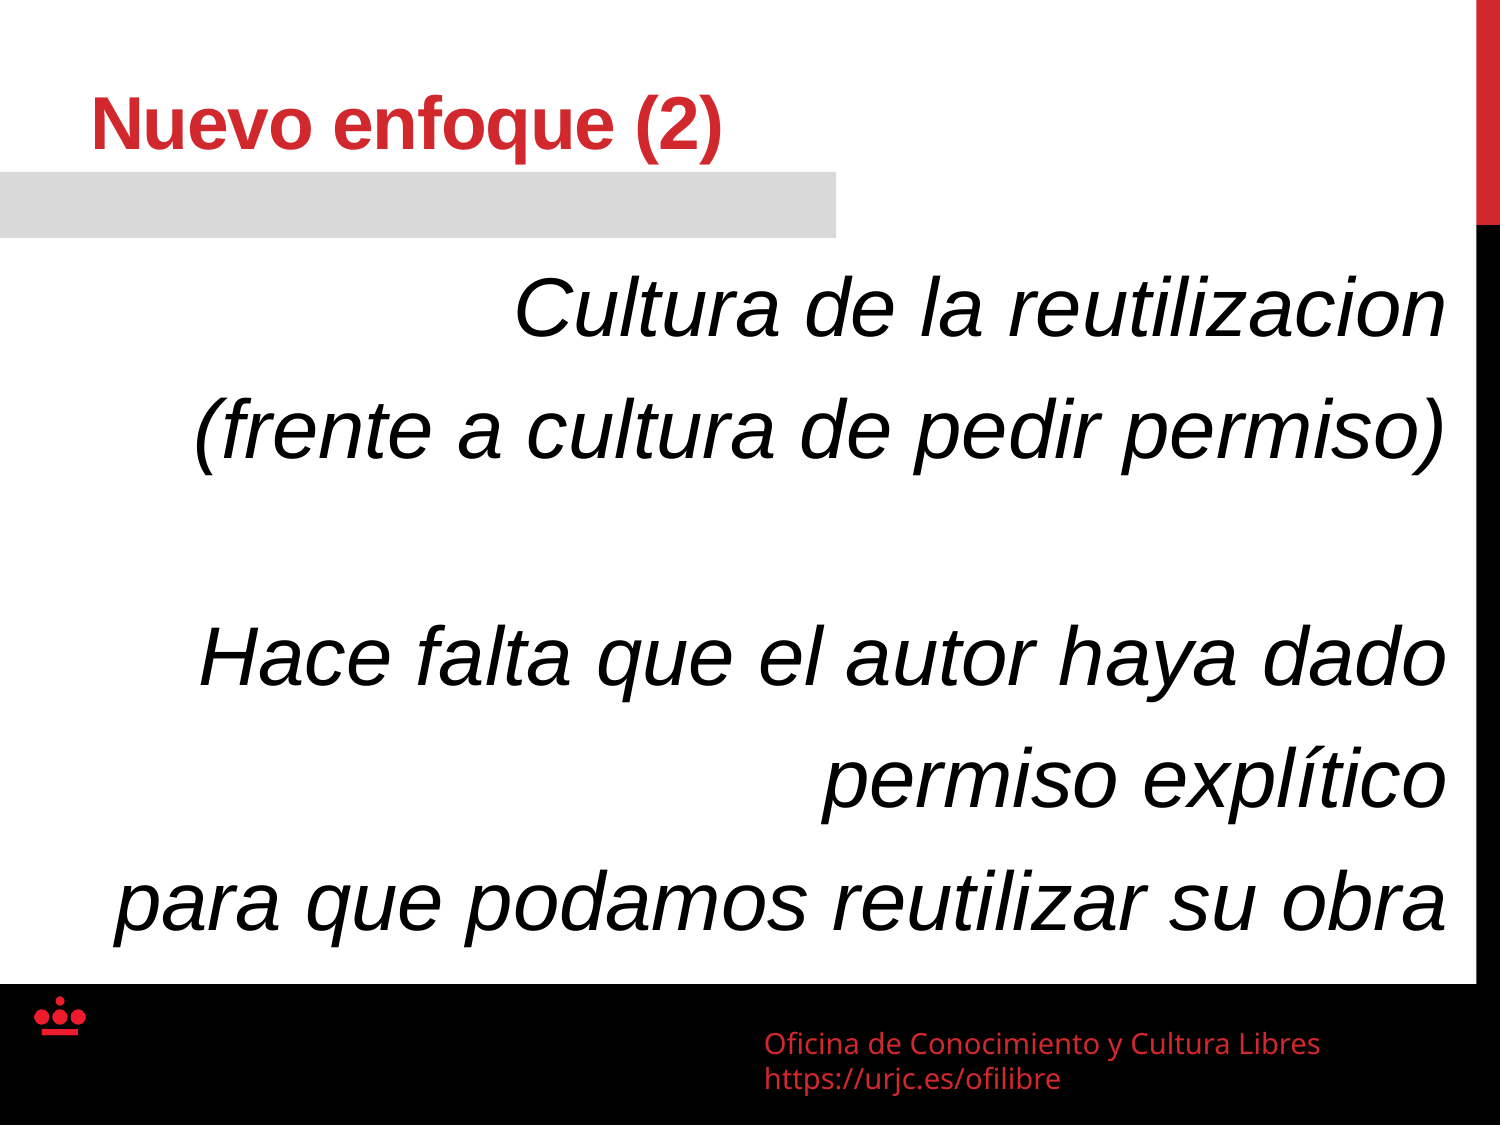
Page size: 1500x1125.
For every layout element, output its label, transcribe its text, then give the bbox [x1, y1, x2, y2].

text_box Oficina de Conocimiento y Cultura Libres https://urjc.es/ofilibre [748, 1017, 1500, 1125]
text_box [0, 984, 1500, 1125]
title [75, 172, 1026, 250]
text_box Nuevo enfoque (2) [0, 24, 1326, 172]
text_box Cultura de la reutilizacion (frente a cultura de pedir permiso) Hace falta que el autor haya dado permiso explítico para que podamos reutilizar su obra [23, 253, 1464, 1014]
picture [34, 996, 331, 1111]
text_box [0, 171, 837, 238]
